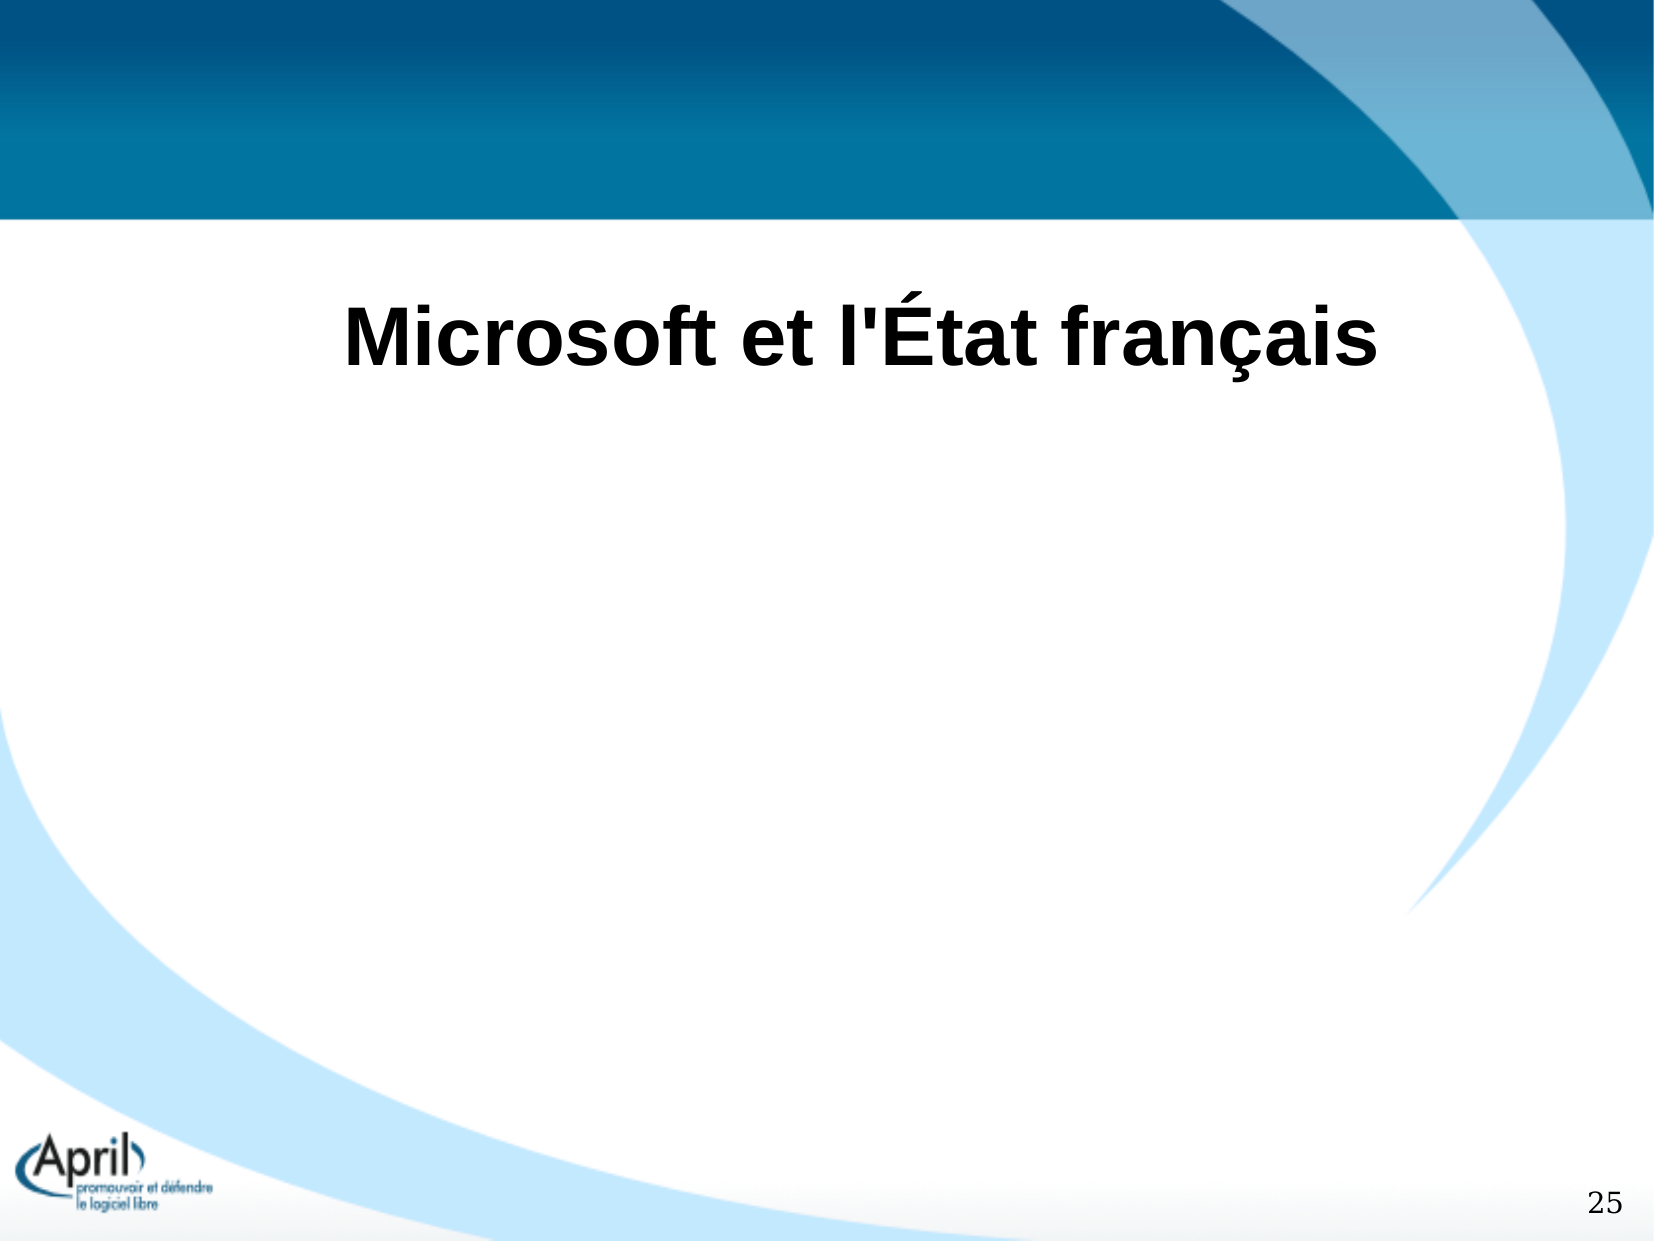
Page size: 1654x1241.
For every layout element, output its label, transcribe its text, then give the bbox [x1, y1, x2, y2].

picture [0, 0, 1654, 1241]
list Microsoft et l'État français [82, 290, 1571, 1109]
